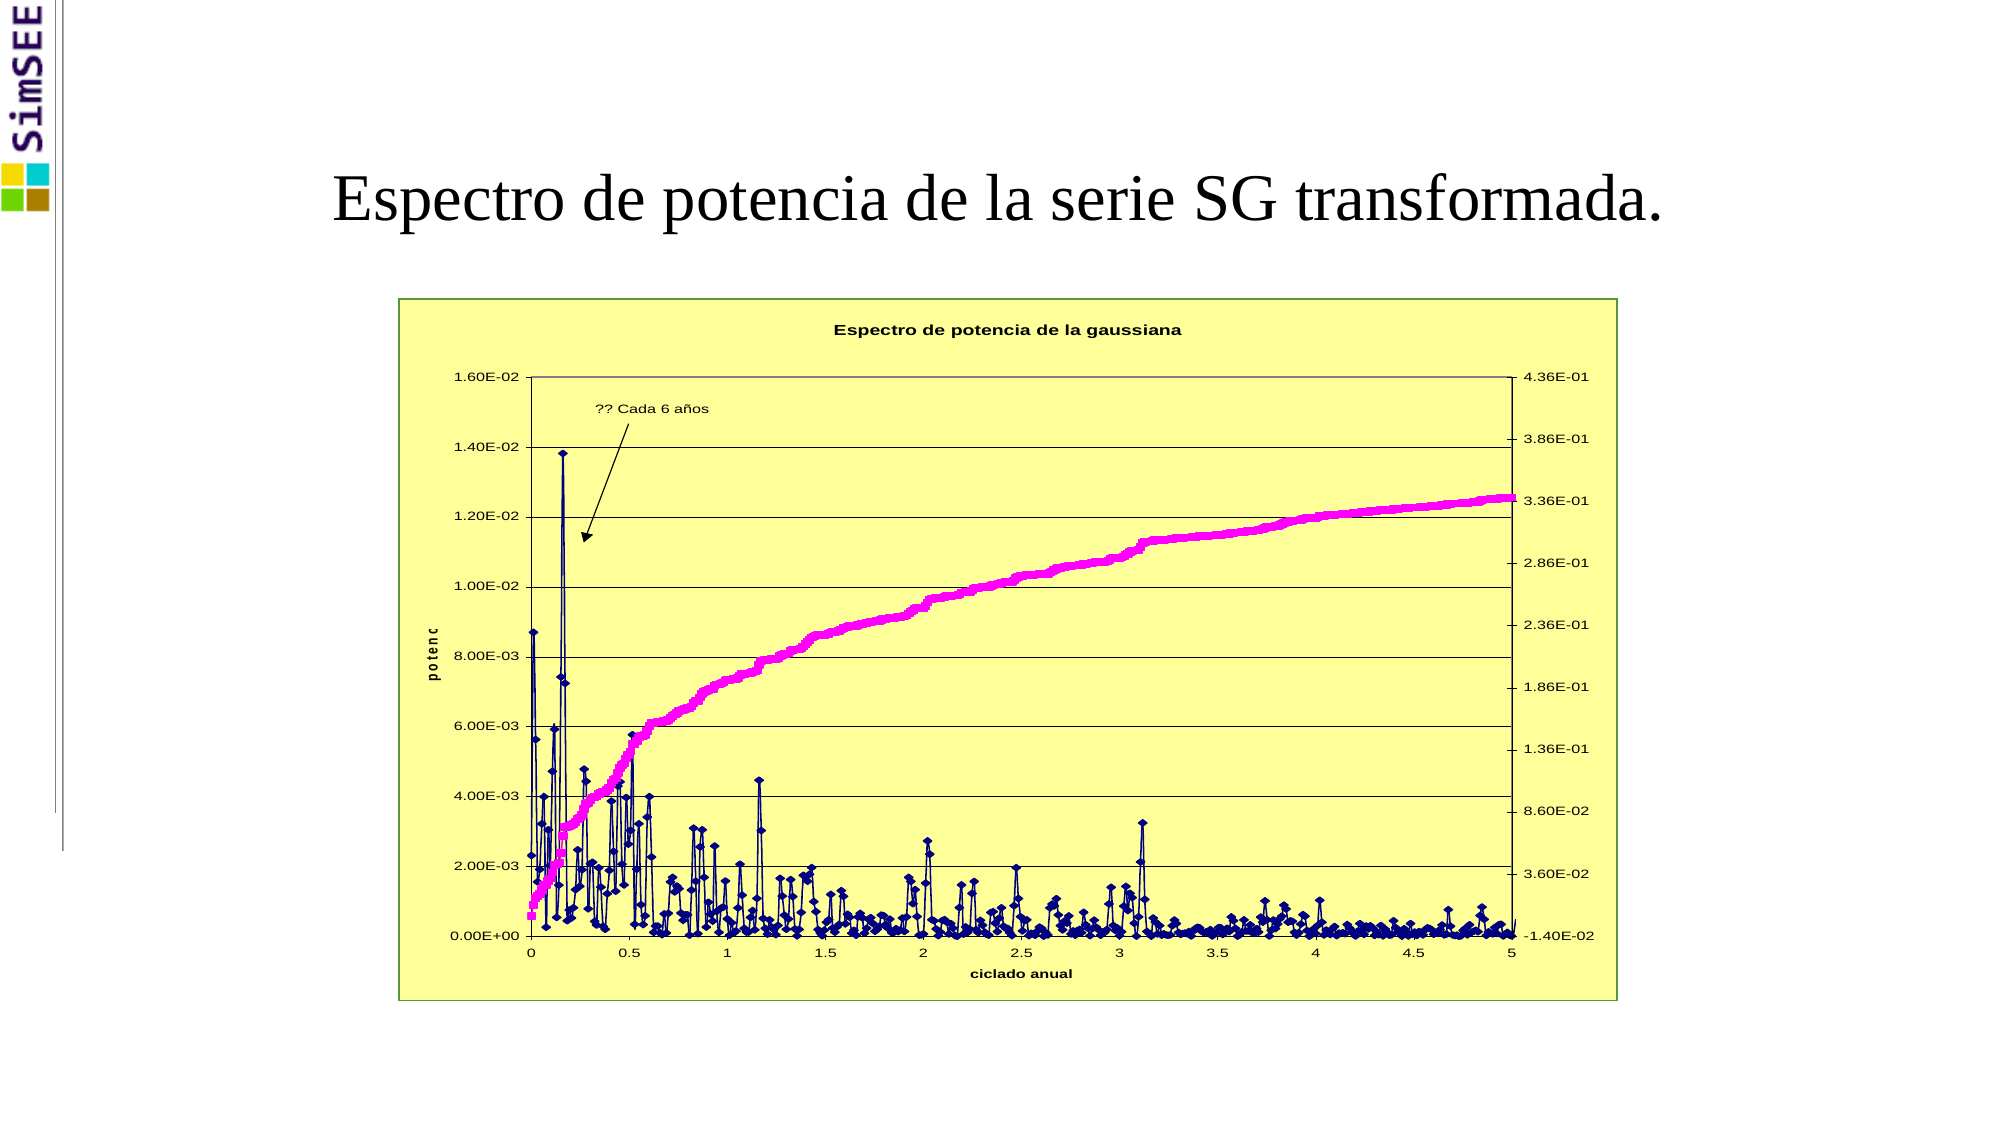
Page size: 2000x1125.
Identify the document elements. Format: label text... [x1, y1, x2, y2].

picture [0, 162, 51, 213]
title Espectro de potencia de la serie SG transformada. [149, 99, 1850, 288]
picture [0, 5, 52, 154]
picture [399, 299, 1617, 1000]
